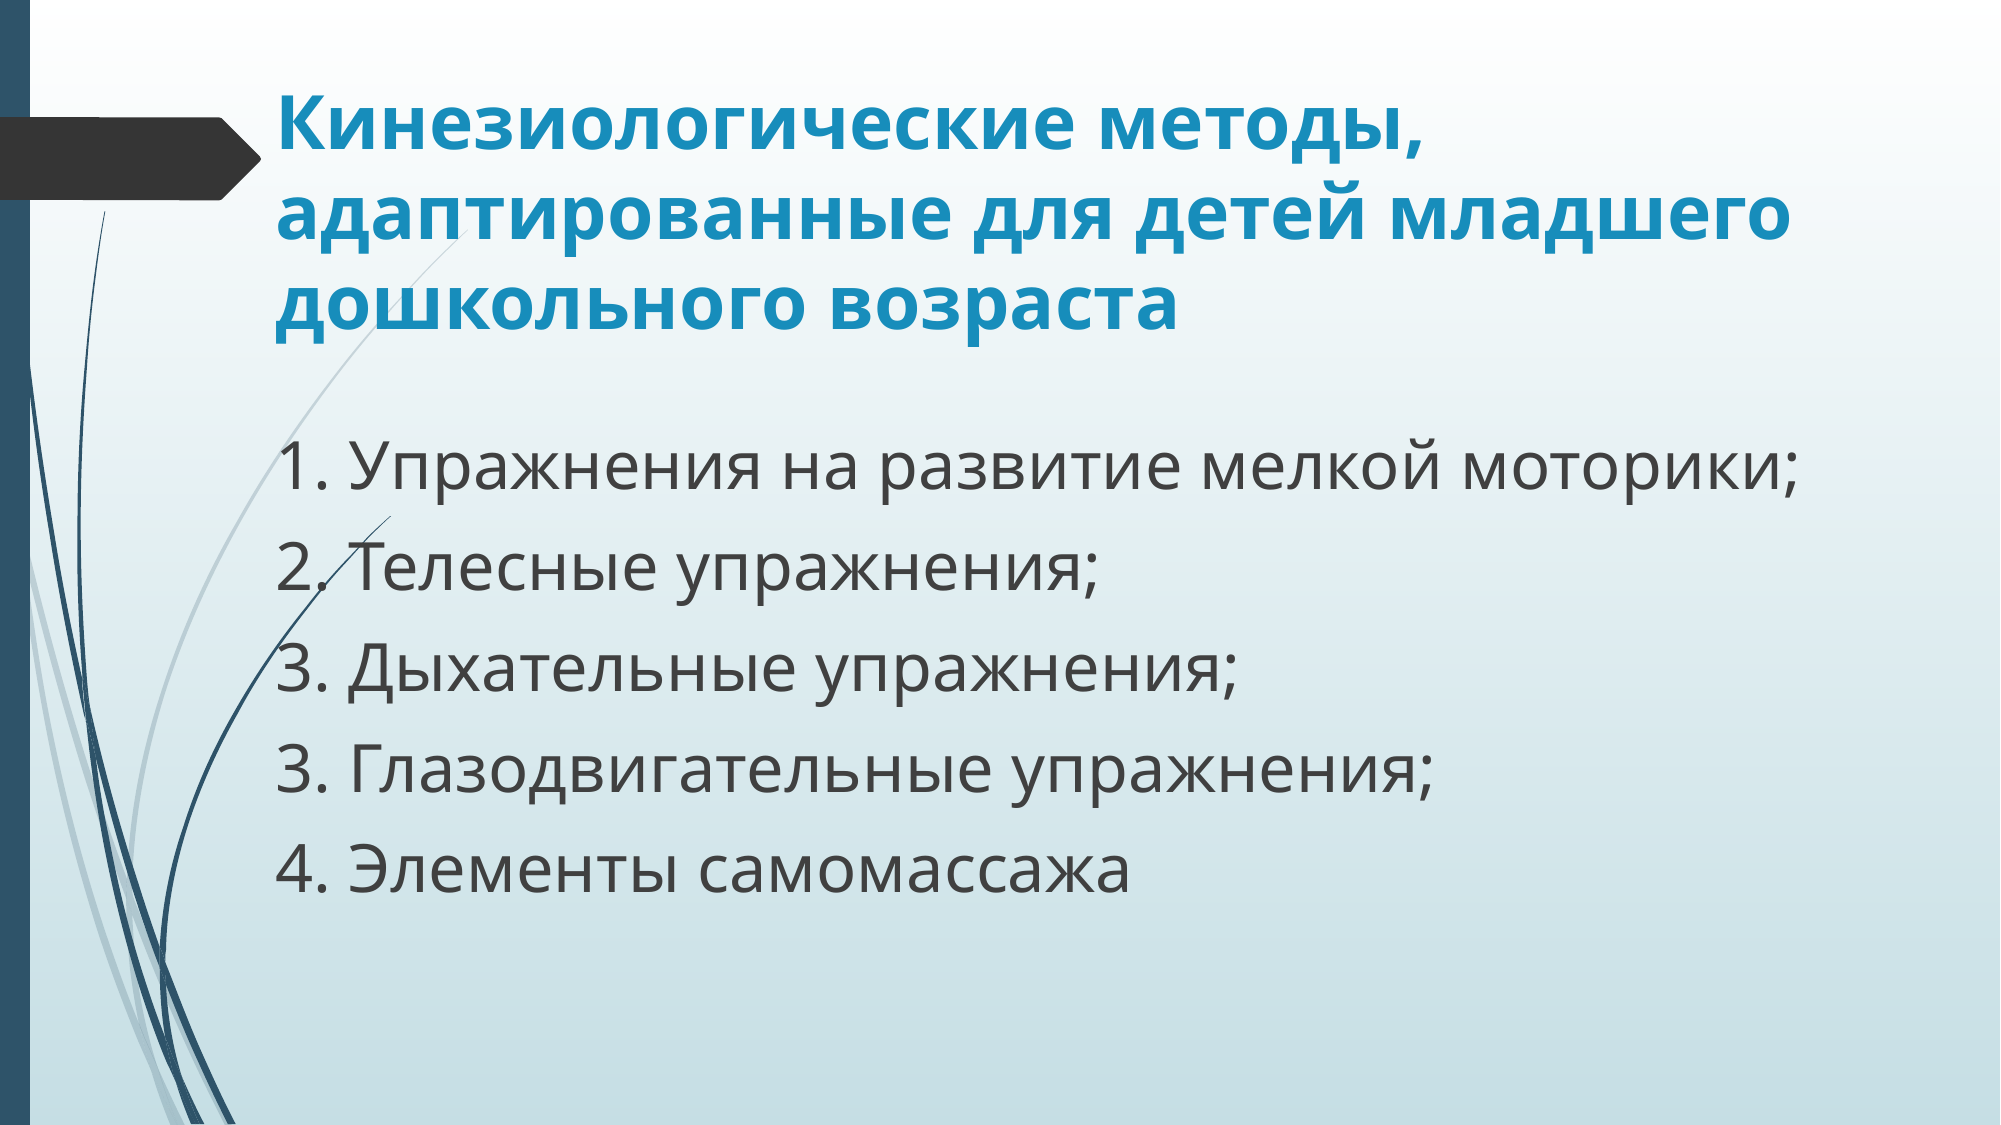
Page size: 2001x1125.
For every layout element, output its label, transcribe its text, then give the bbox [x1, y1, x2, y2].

title Кинезиологические методы, адаптированные для детей младшего дошкольного возраста [260, 66, 2000, 348]
list 1. Упражнения на развитие мелкой моторики; 2. Телесные упражнения; 3. Дыхательные упражнения; 3. Глазодвигательные упражнения; 4. Элементы самомассажа [260, 415, 1919, 1103]
